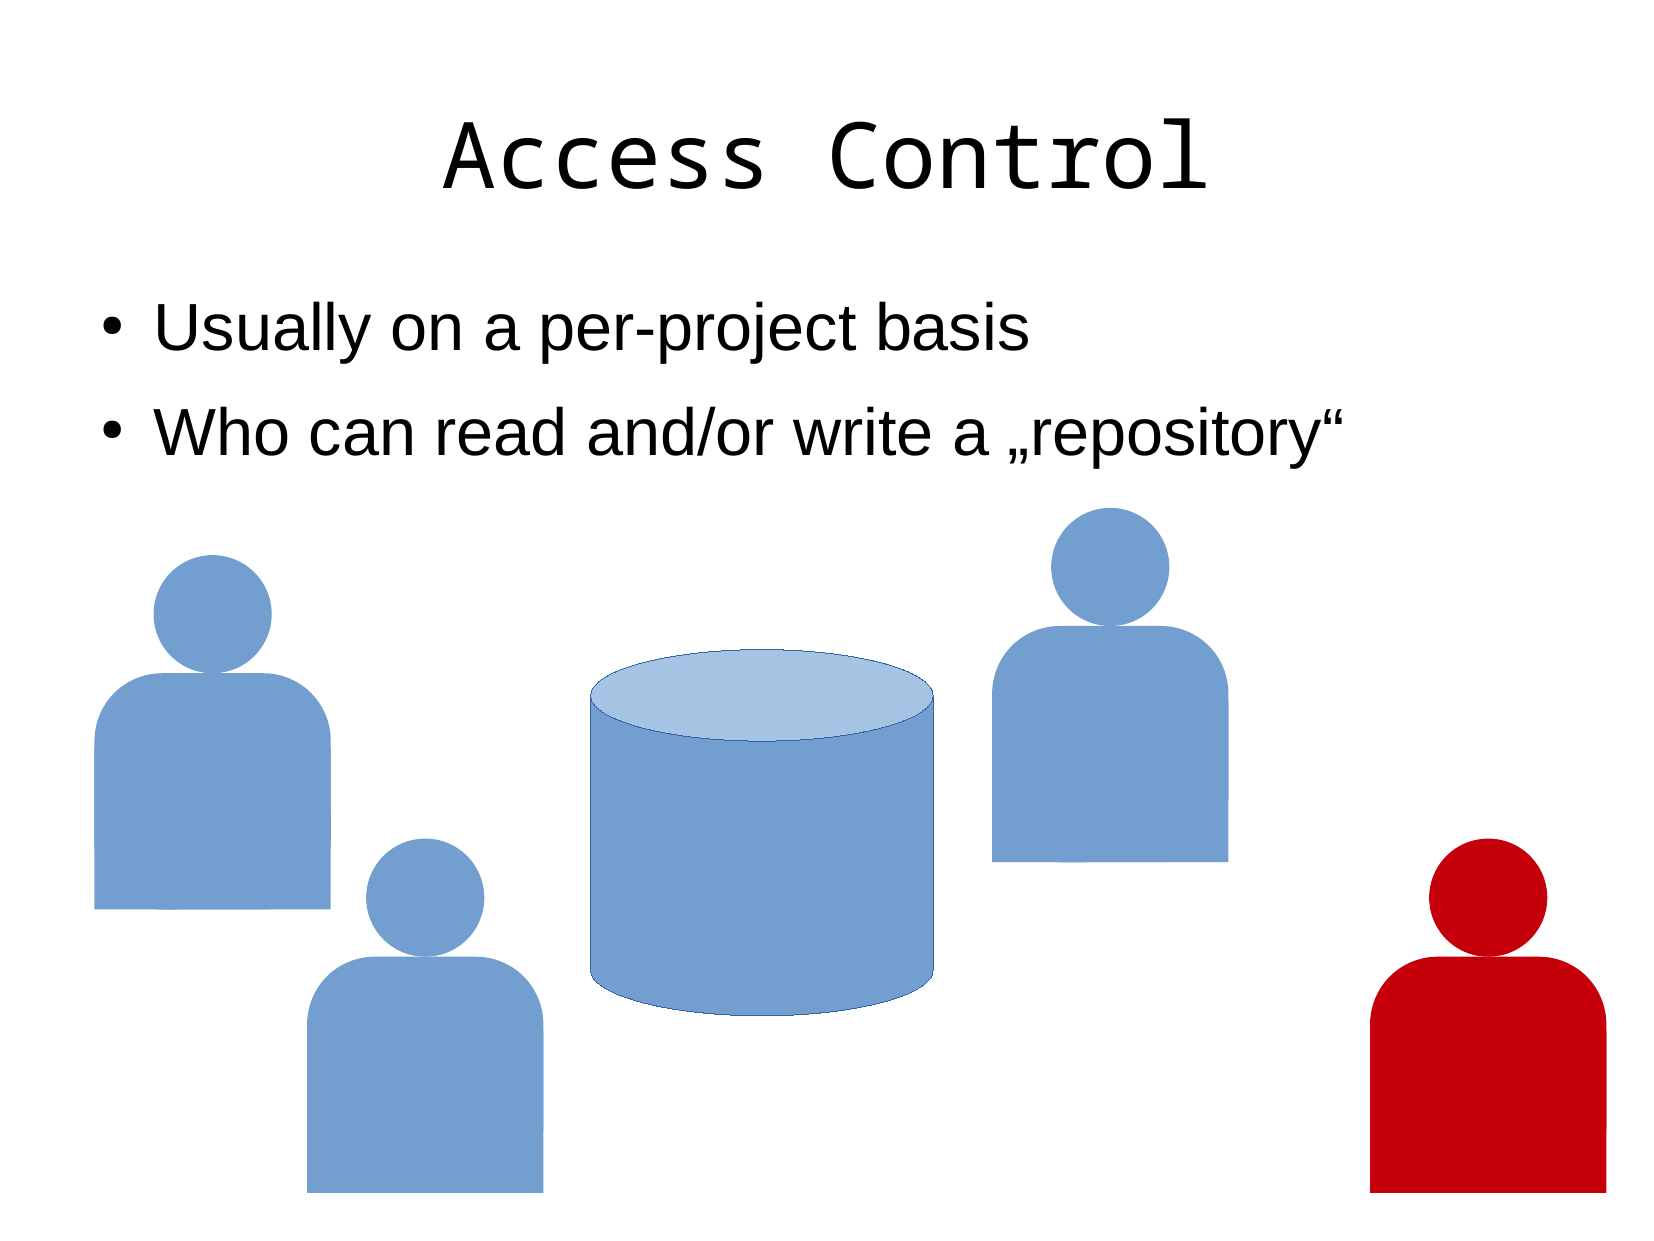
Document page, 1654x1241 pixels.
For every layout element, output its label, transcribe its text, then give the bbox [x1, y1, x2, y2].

text_box [590, 697, 934, 1016]
text_box [307, 838, 544, 1193]
text_box [94, 555, 331, 910]
text_box [1370, 838, 1607, 1193]
title Access Control [82, 49, 1571, 257]
text_box [992, 507, 1229, 863]
list Usually on a per-project basis Who can read and/or write a „repository“ [82, 290, 1571, 1010]
